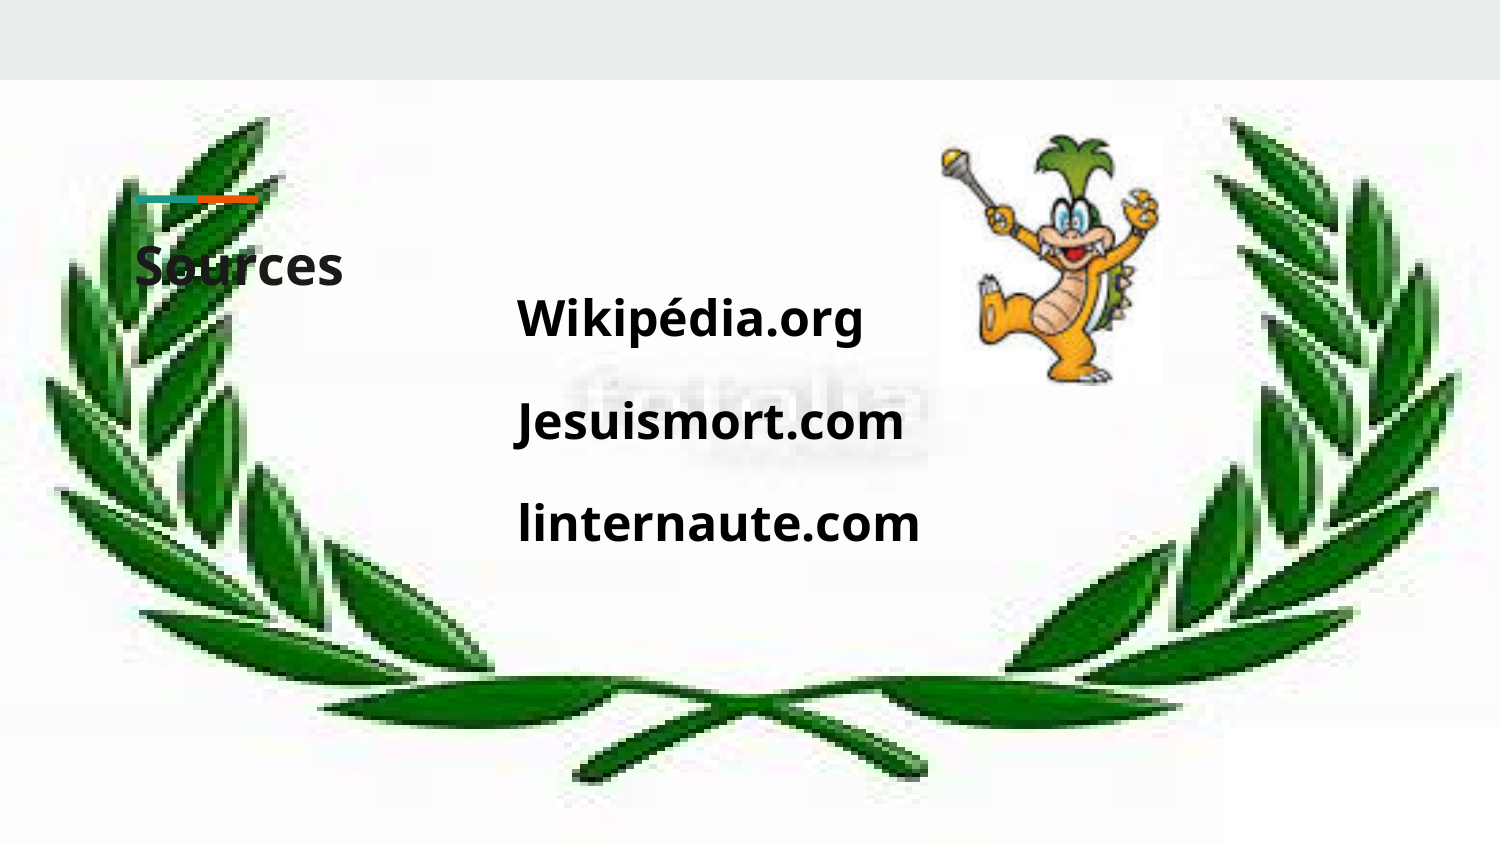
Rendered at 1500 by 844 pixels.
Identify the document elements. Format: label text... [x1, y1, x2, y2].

title Sources [1162, 216, 1381, 262]
picture [0, 80, 1500, 844]
title Sources [119, 216, 940, 305]
list Wikipédia.org Jesuismort.com linternaute.com [502, 262, 1500, 634]
